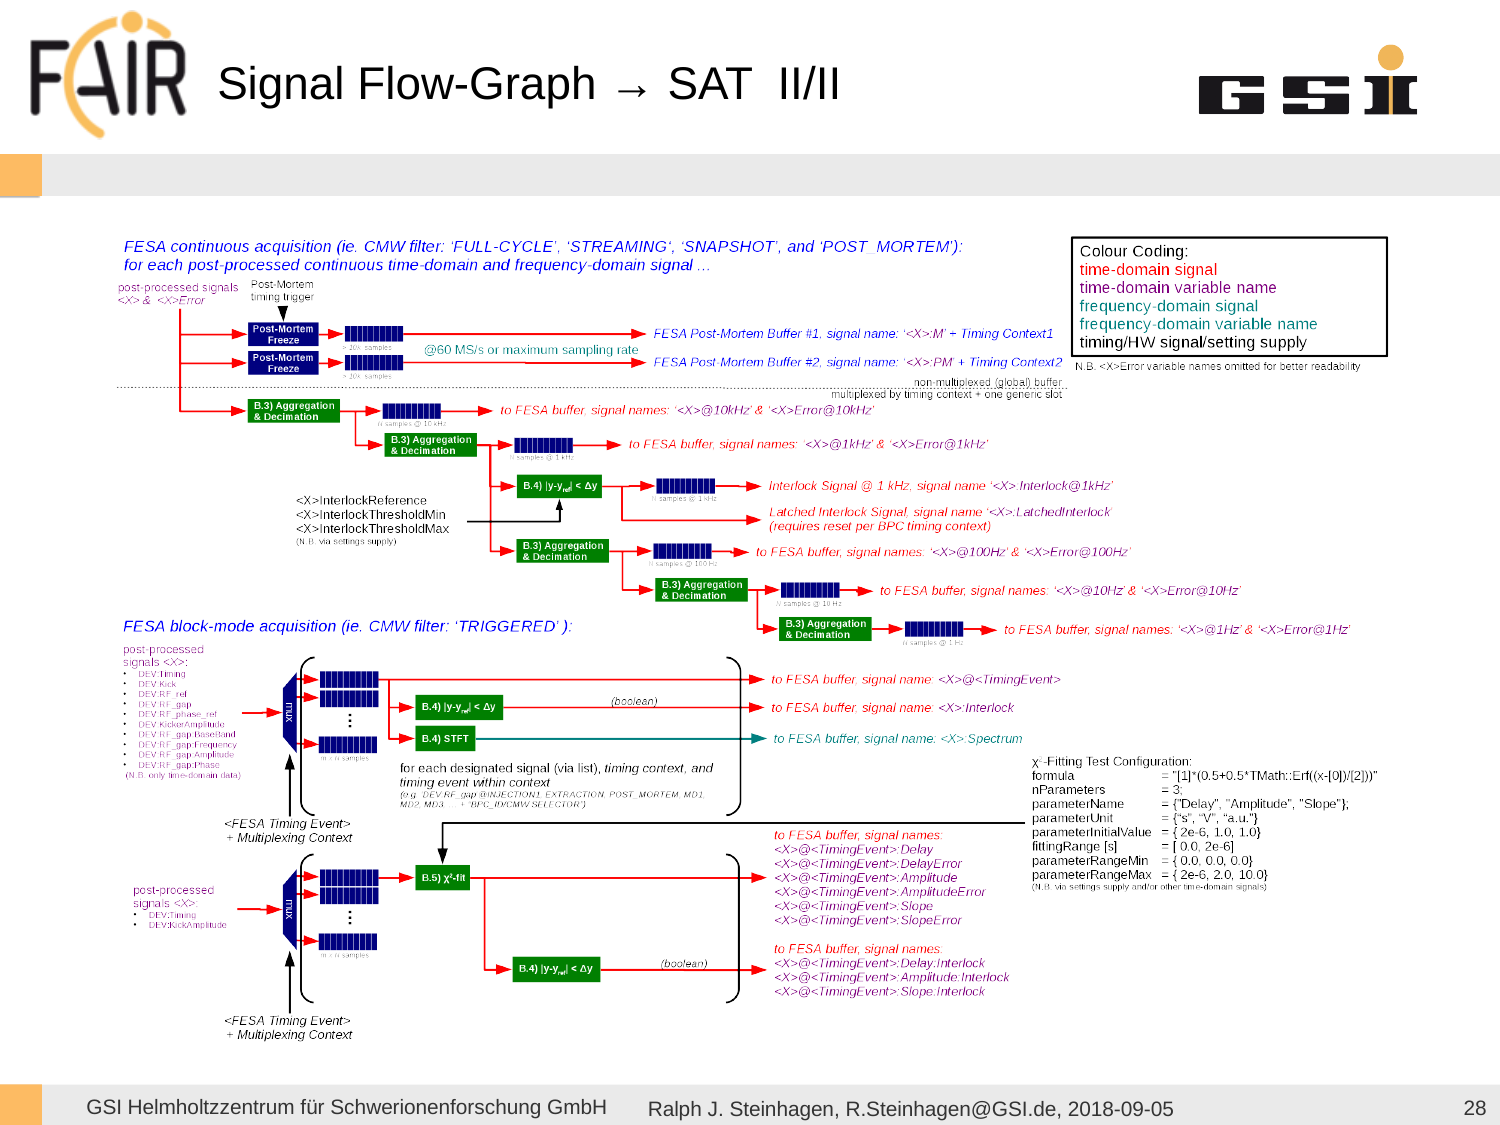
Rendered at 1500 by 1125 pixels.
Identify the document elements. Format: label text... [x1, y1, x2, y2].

picture [30, 9, 187, 141]
picture [106, 226, 1394, 1050]
title Signal Flow-Graph → SAT II/II [217, 20, 1109, 147]
picture [1197, 42, 1419, 117]
